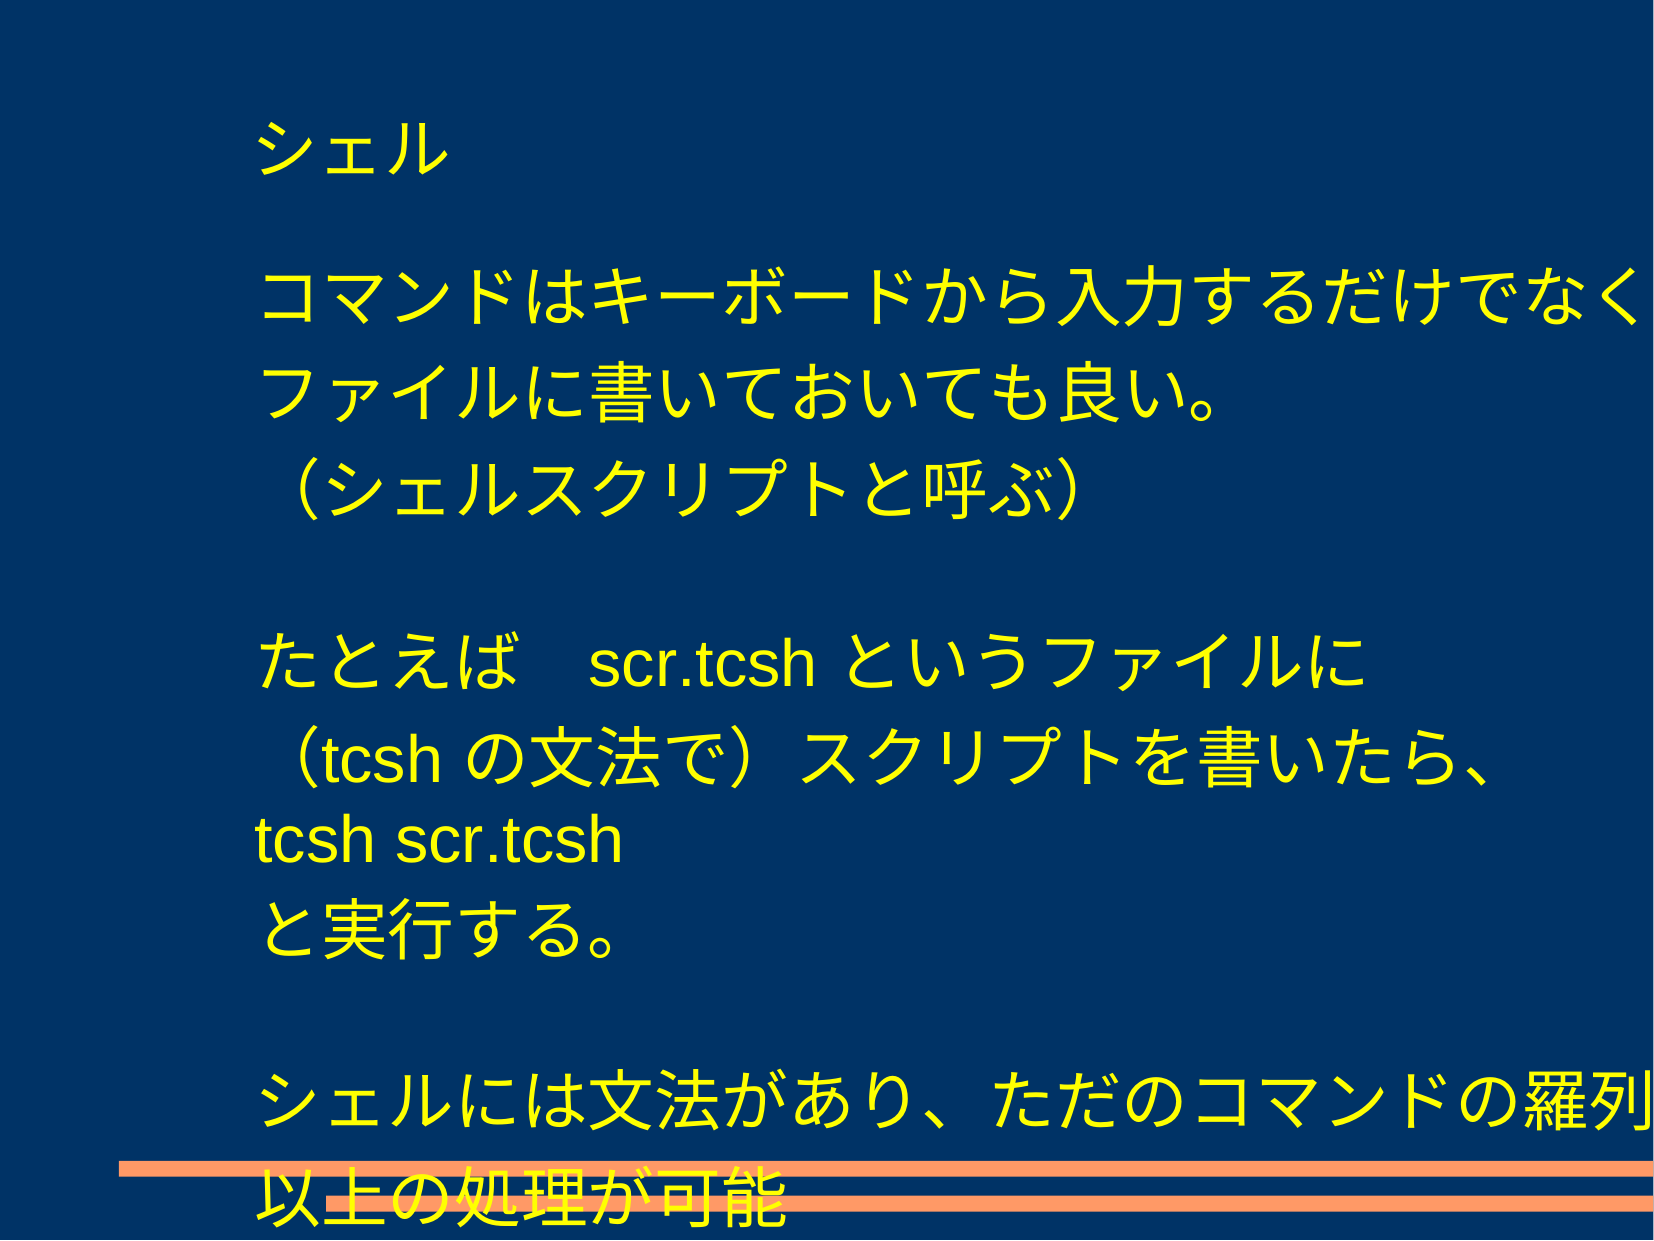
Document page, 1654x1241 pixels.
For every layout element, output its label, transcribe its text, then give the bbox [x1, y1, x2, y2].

text_box コマンドはキーボードから入力するだけでなく ファイルに書いておいても良い。 （シェルスクリプトと呼ぶ） たとえば scr.tcsh というファイルに （tcsh の文法で）スクリプトを書いたら、 tcsh scr.tcsh と実行する。 シェルには文法があり、ただのコマンドの羅列 以上の処理が可能 [239, 236, 1541, 1026]
text_box シェル [236, 88, 443, 171]
